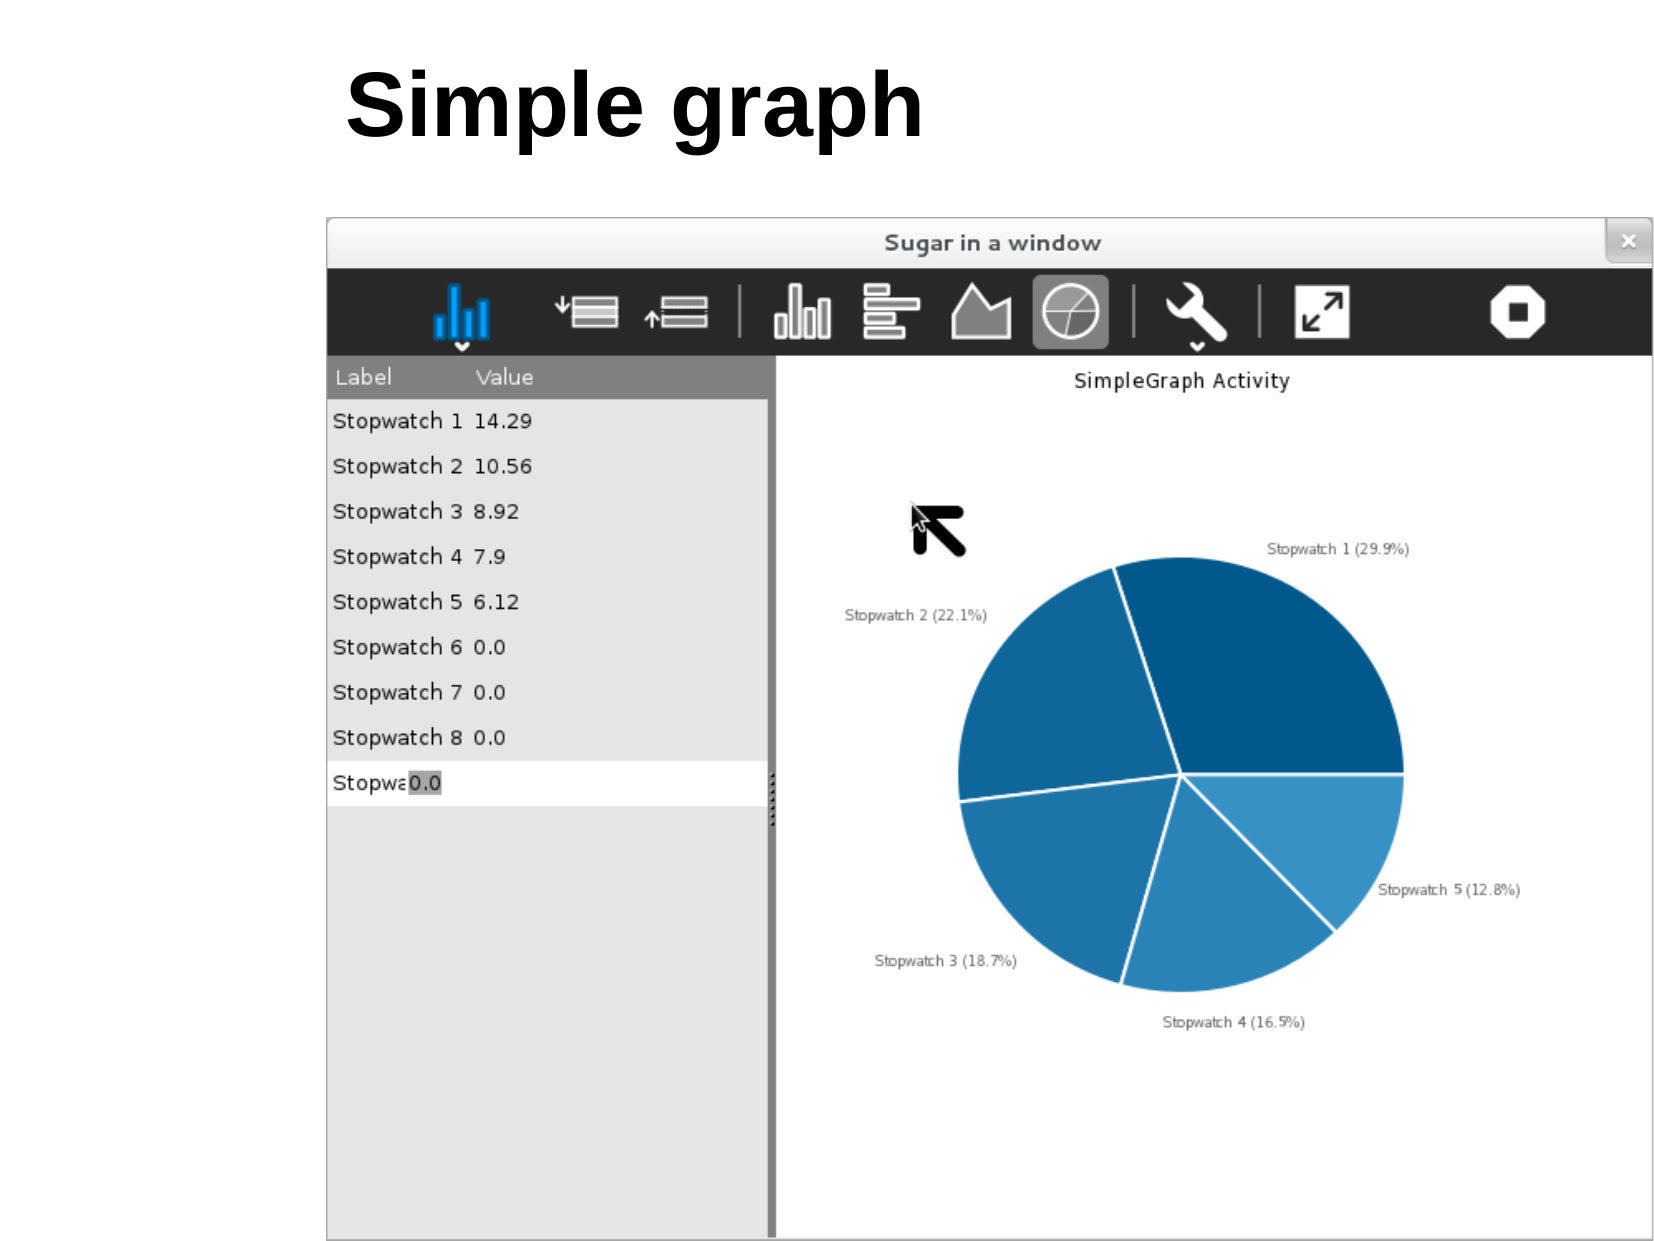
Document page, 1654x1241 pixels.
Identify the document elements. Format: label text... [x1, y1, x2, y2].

title Simple graph [345, 0, 1654, 211]
picture [326, 217, 1654, 1241]
